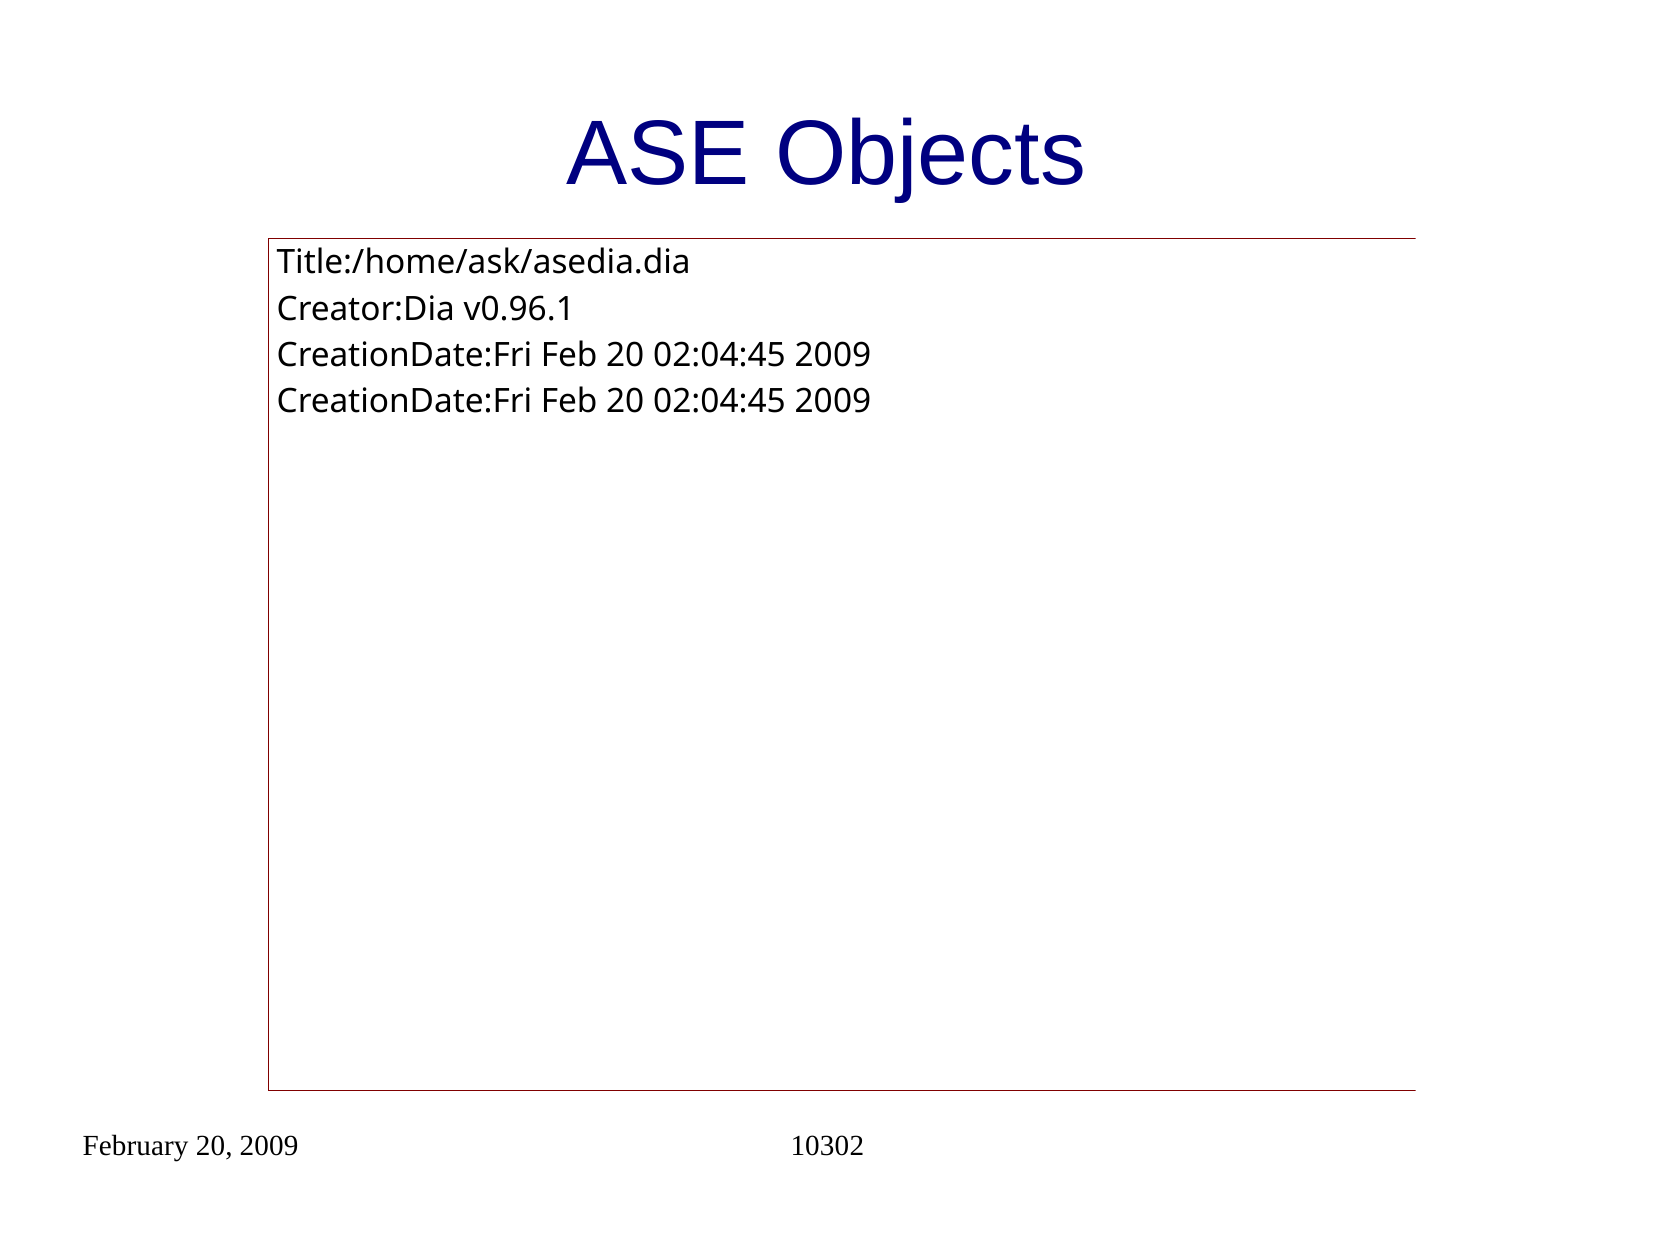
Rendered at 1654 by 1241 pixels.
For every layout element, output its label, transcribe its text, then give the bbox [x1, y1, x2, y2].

title ASE Objects [82, 56, 1571, 250]
picture [265, 236, 1416, 1091]
